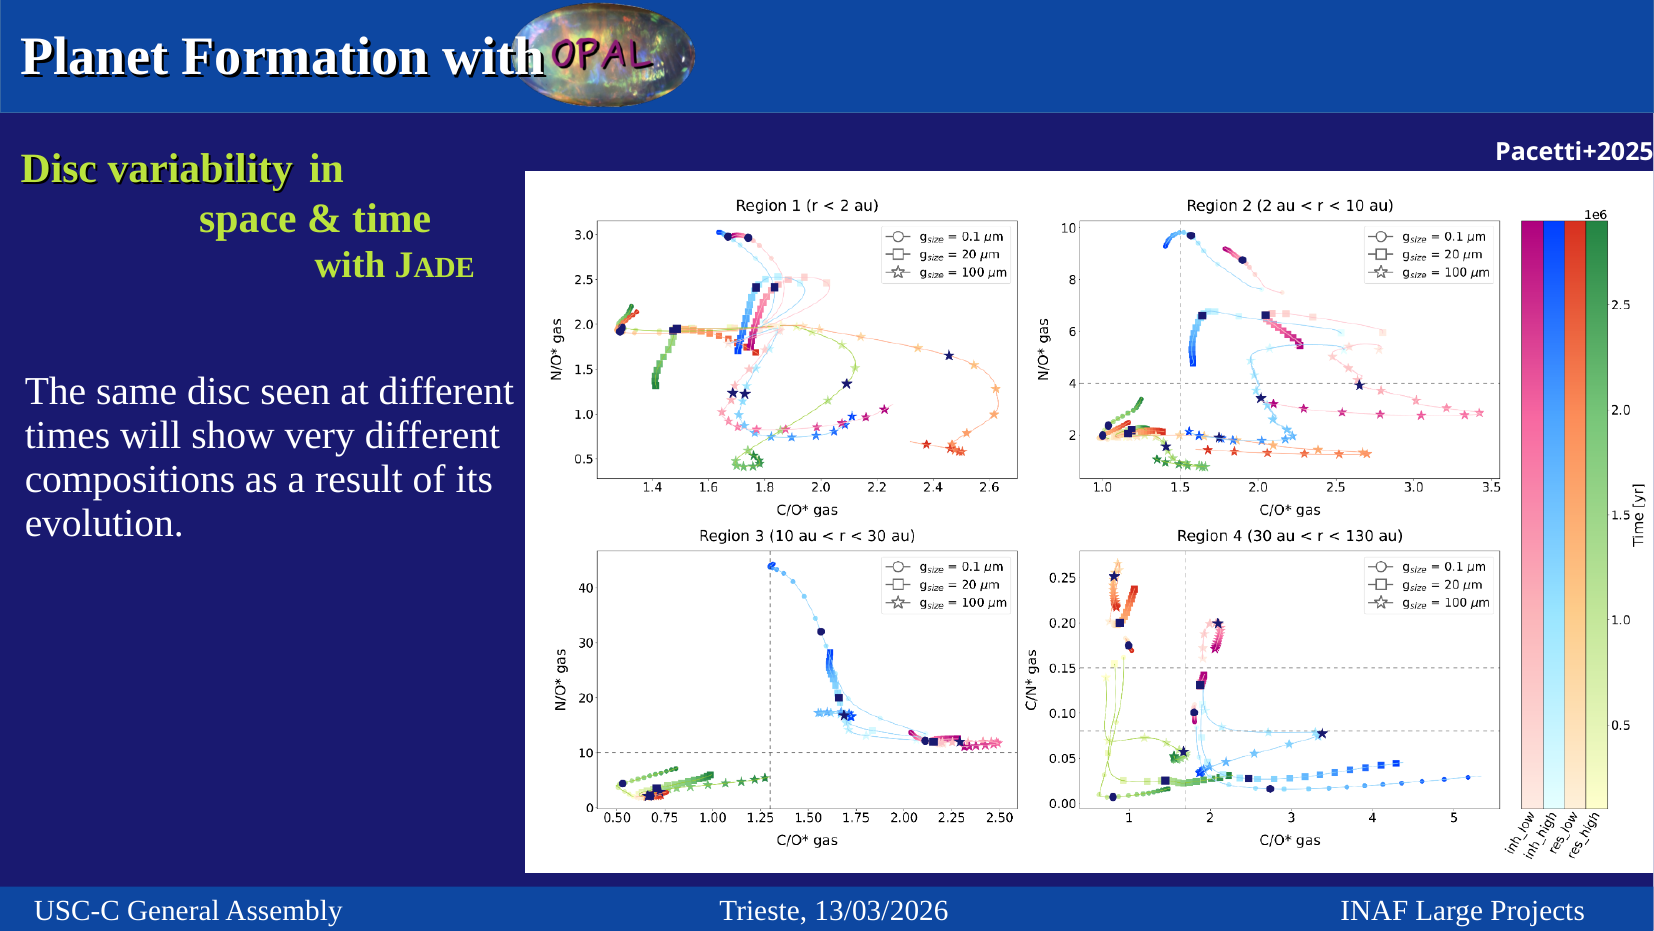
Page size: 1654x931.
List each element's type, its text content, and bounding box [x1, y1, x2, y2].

picture [525, 171, 1654, 873]
text_box [0, 0, 5, 113]
text_box [1163, 0, 1654, 113]
text_box USC-C General Assembly Trieste, 13/03/2026 INAF Large Projects [0, 888, 1654, 931]
text_box The same disc seen at different times will show very different compositions as a result of its evolution. [9, 362, 532, 765]
text_box Pacetti+2025 [1480, 126, 1654, 231]
text_box Disc variability in space & time with JADE [5, 121, 525, 362]
text_box Planet Formation with [5, 0, 1163, 113]
